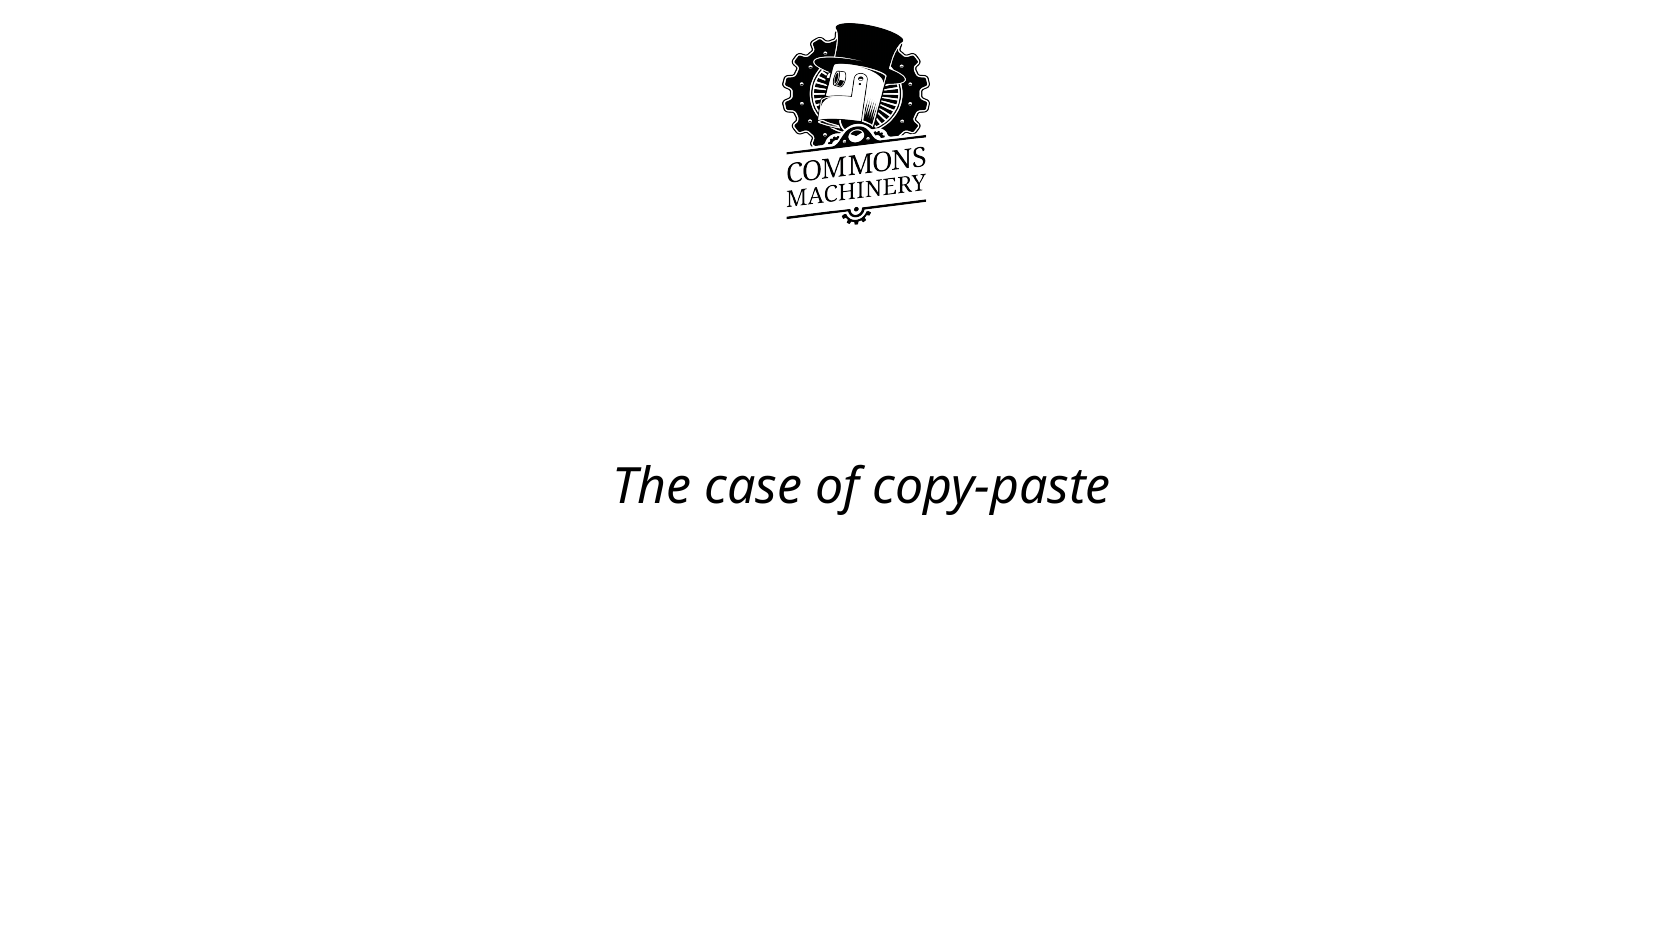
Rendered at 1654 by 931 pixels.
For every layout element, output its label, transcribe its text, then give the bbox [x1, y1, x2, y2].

picture [782, 23, 930, 225]
list The case of copy-paste [82, 269, 1571, 810]
